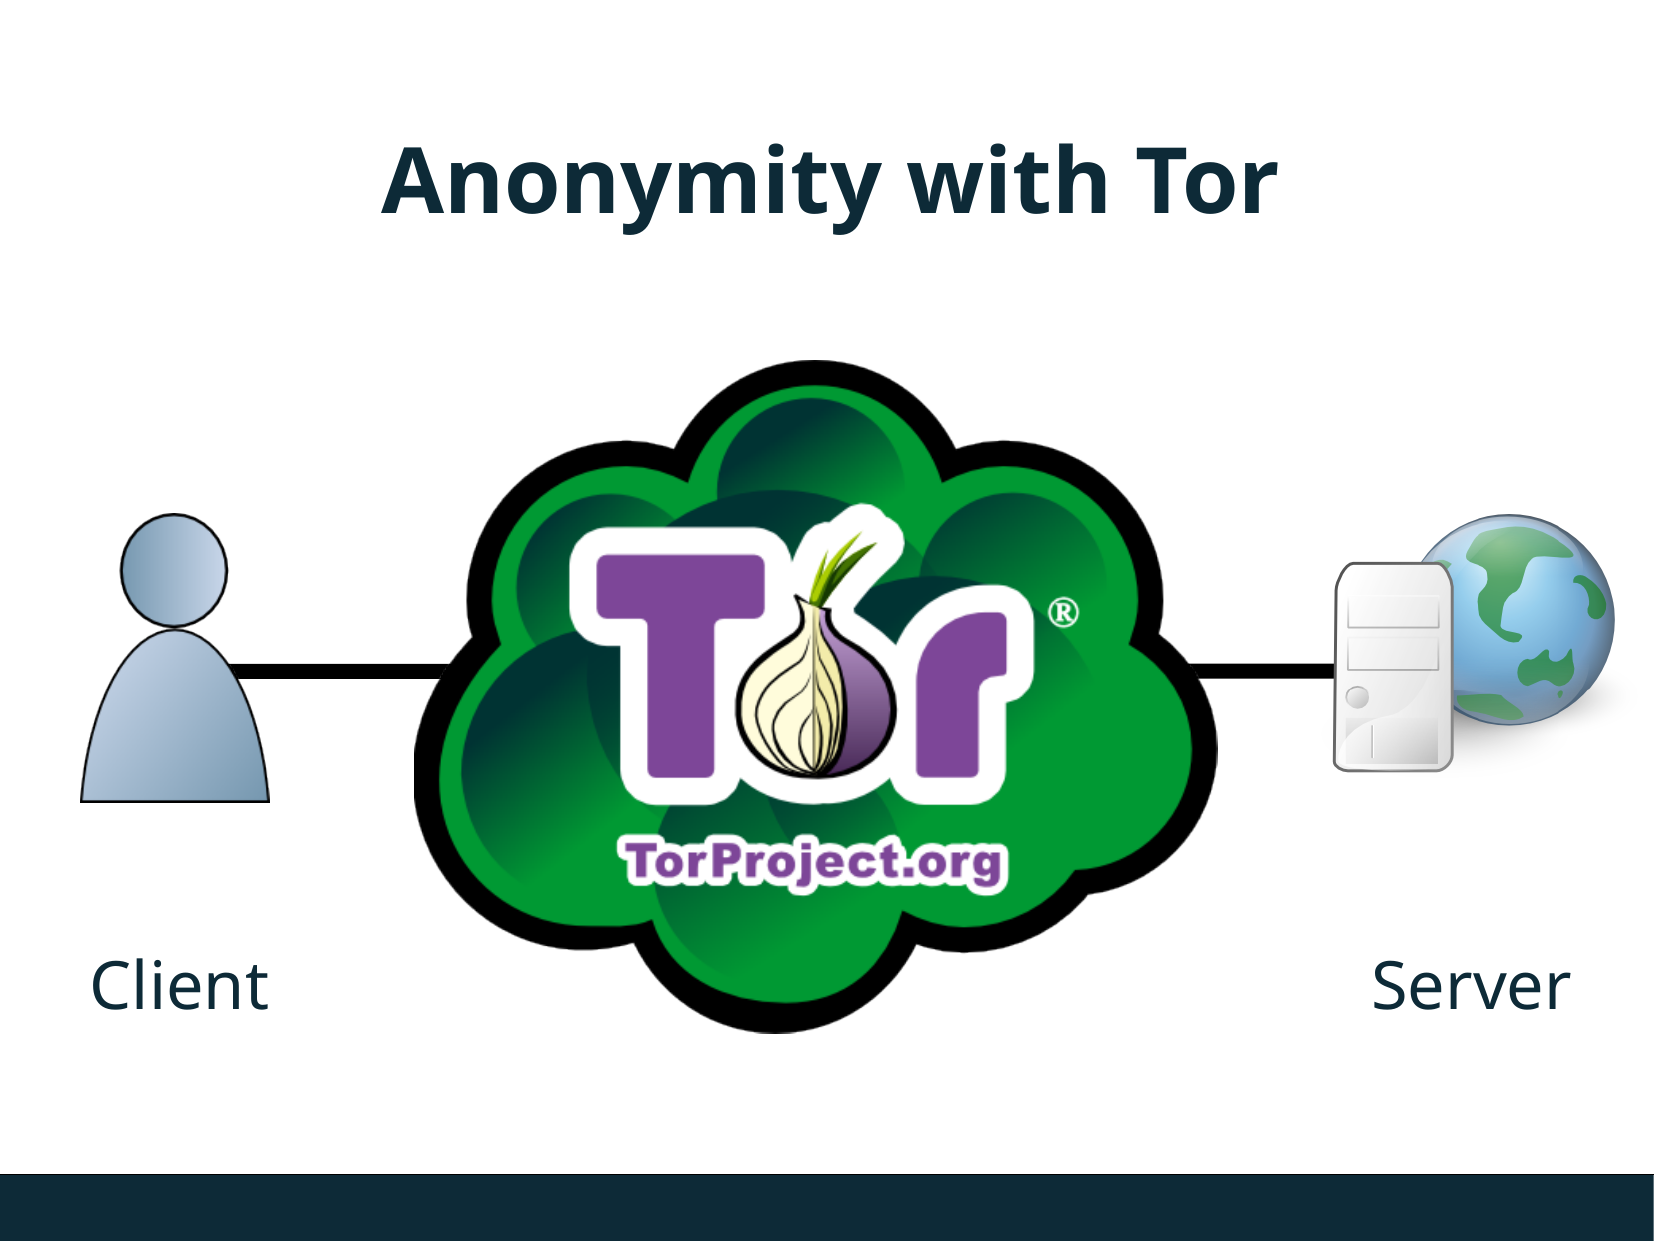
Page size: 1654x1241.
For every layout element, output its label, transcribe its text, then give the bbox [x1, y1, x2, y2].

picture [414, 360, 1218, 1034]
picture [1320, 514, 1638, 778]
text_box Client [75, 930, 269, 1022]
title Anonymity with Tor [86, 74, 1575, 282]
text_box Server [1356, 930, 1564, 1022]
picture [80, 513, 270, 804]
